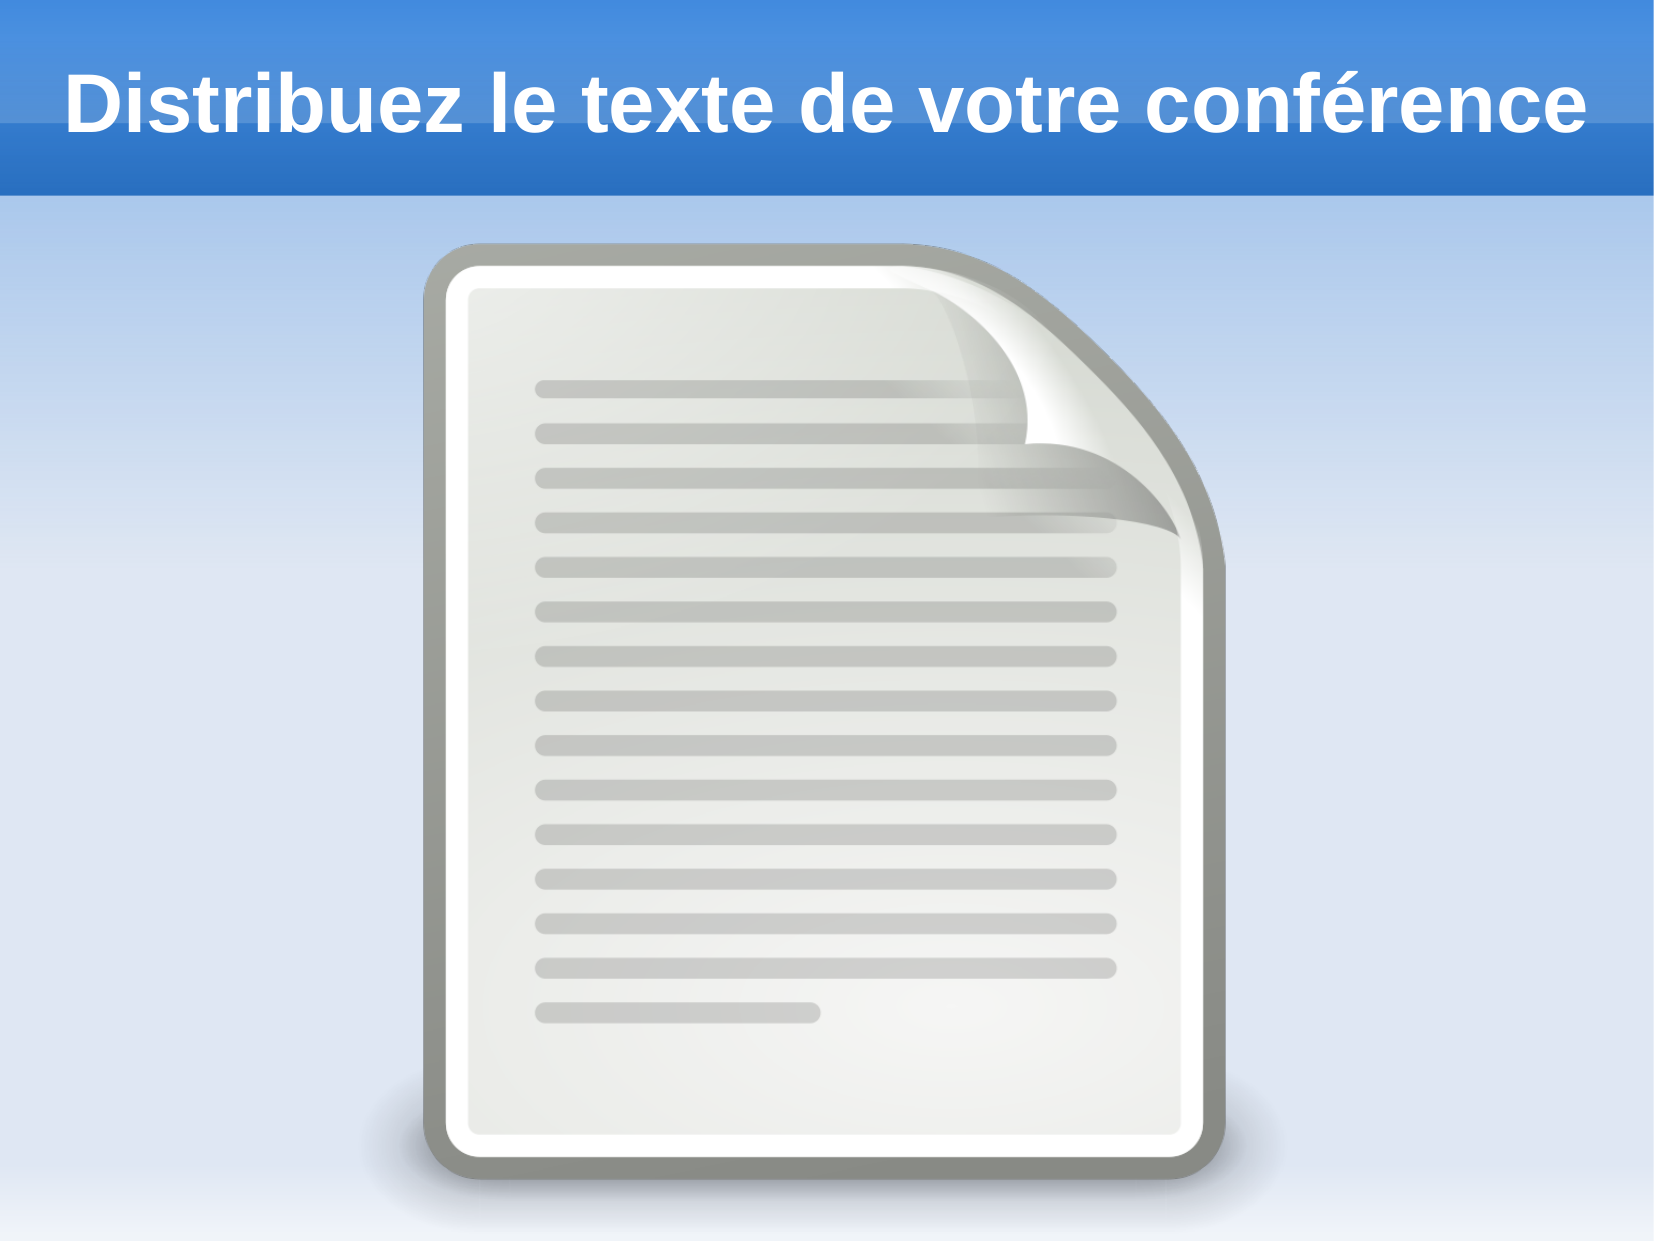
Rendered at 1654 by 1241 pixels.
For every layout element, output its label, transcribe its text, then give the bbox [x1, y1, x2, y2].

picture [0, 177, 1654, 1241]
title Distribuez le texte de votre conférence [0, 0, 1654, 208]
